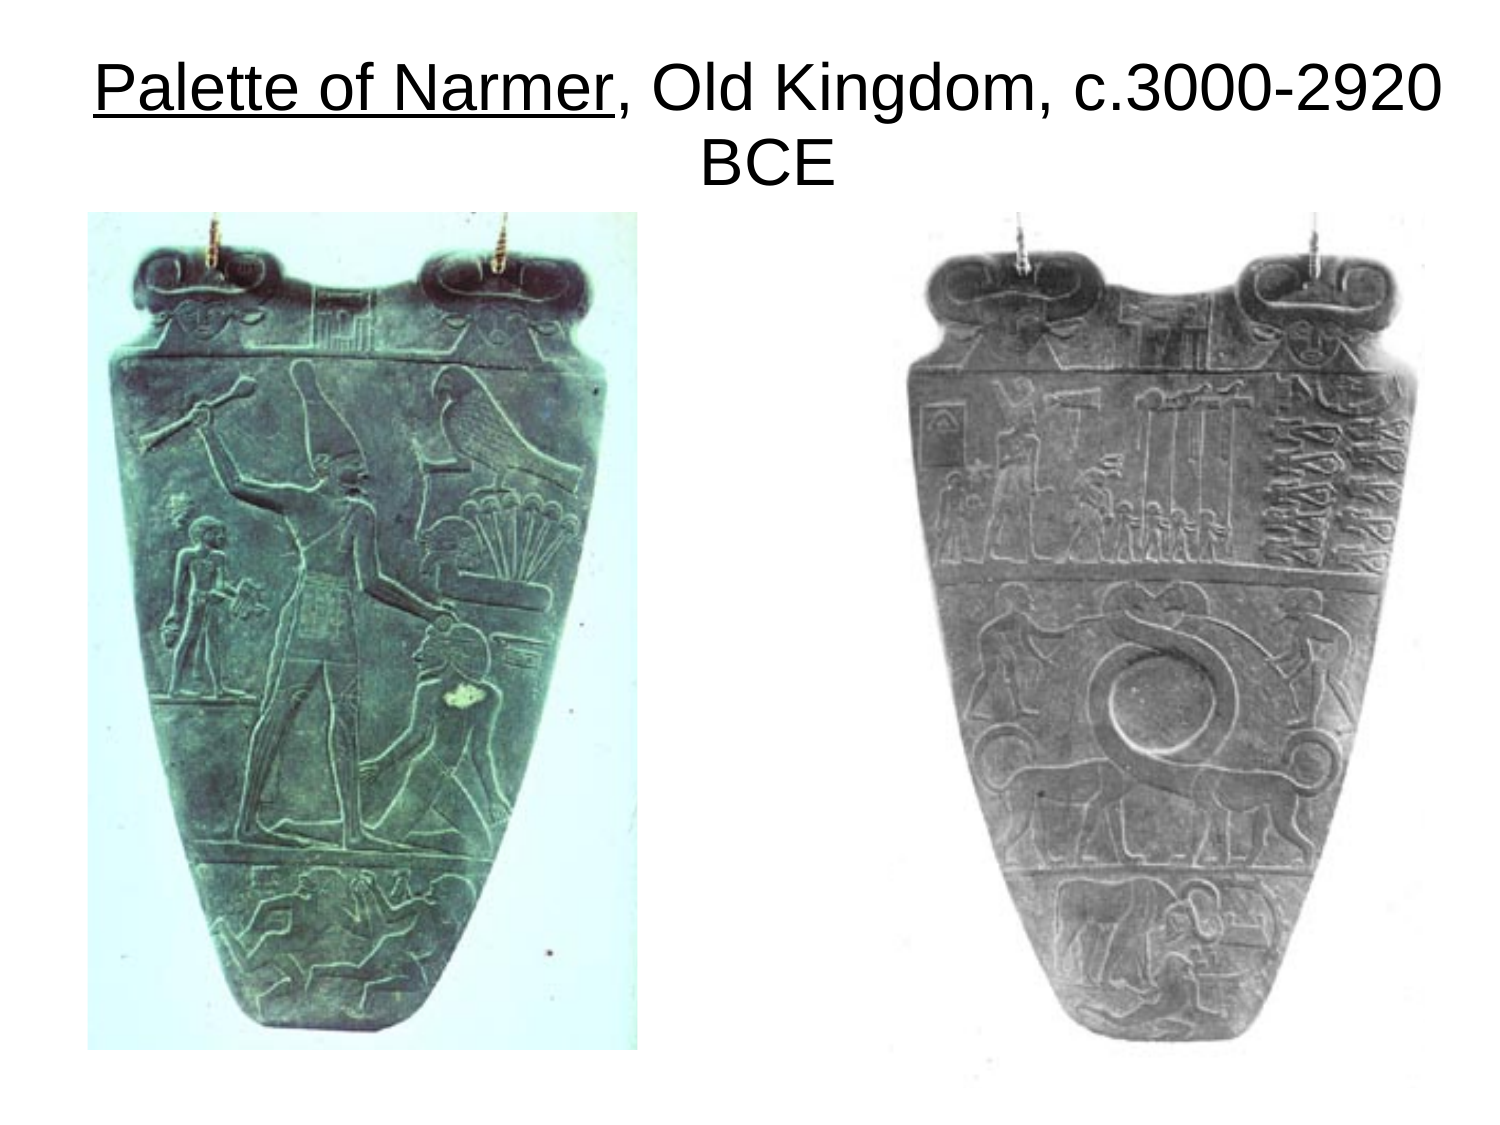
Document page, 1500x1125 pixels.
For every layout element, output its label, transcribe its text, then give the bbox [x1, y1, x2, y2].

title Palette of Narmer, Old Kingdom, c.3000-2920 BCE [37, 37, 1500, 213]
picture [87, 212, 638, 1051]
picture [887, 212, 1426, 1088]
